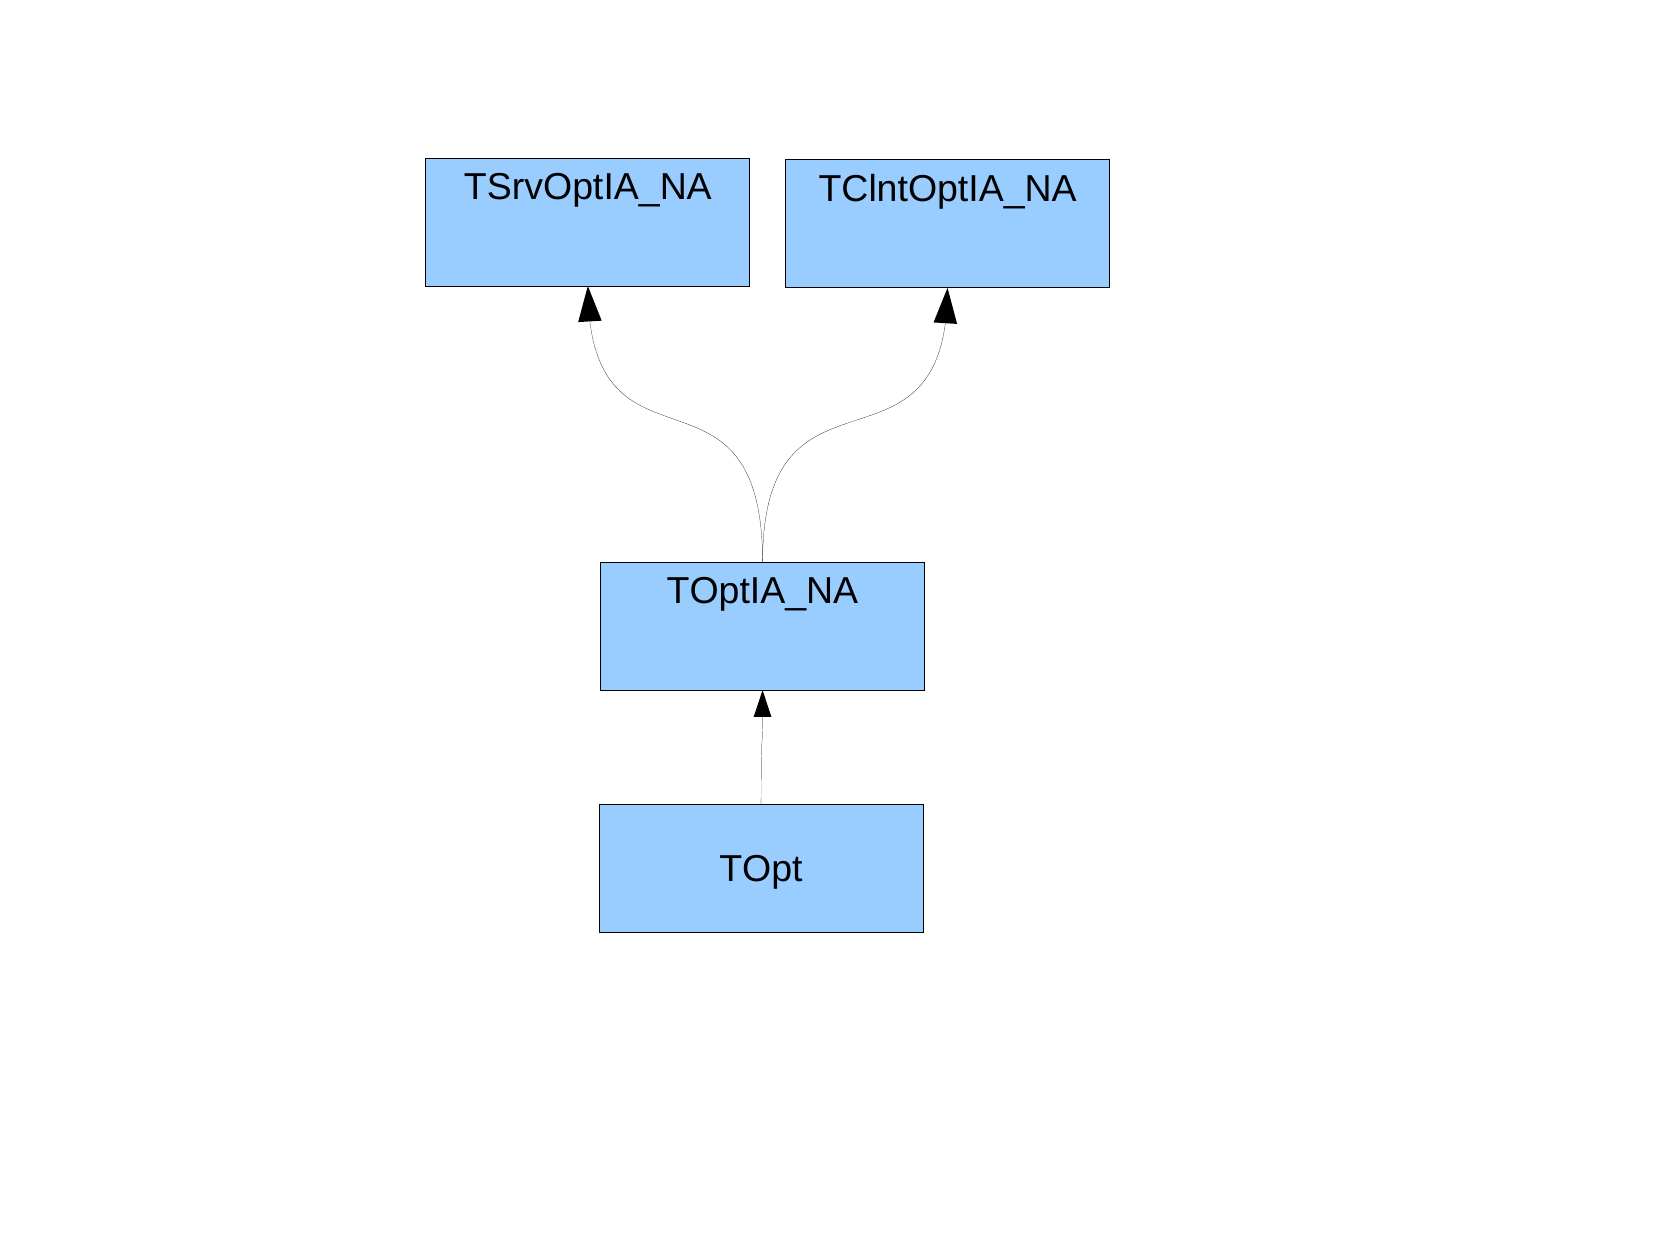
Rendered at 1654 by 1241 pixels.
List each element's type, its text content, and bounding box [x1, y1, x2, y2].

text_box TOpt [599, 804, 924, 933]
text_box TOptIA_NA [600, 562, 925, 691]
text_box TClntOptIA_NA [785, 159, 1110, 288]
text_box TSrvOptIA_NA [425, 158, 750, 287]
